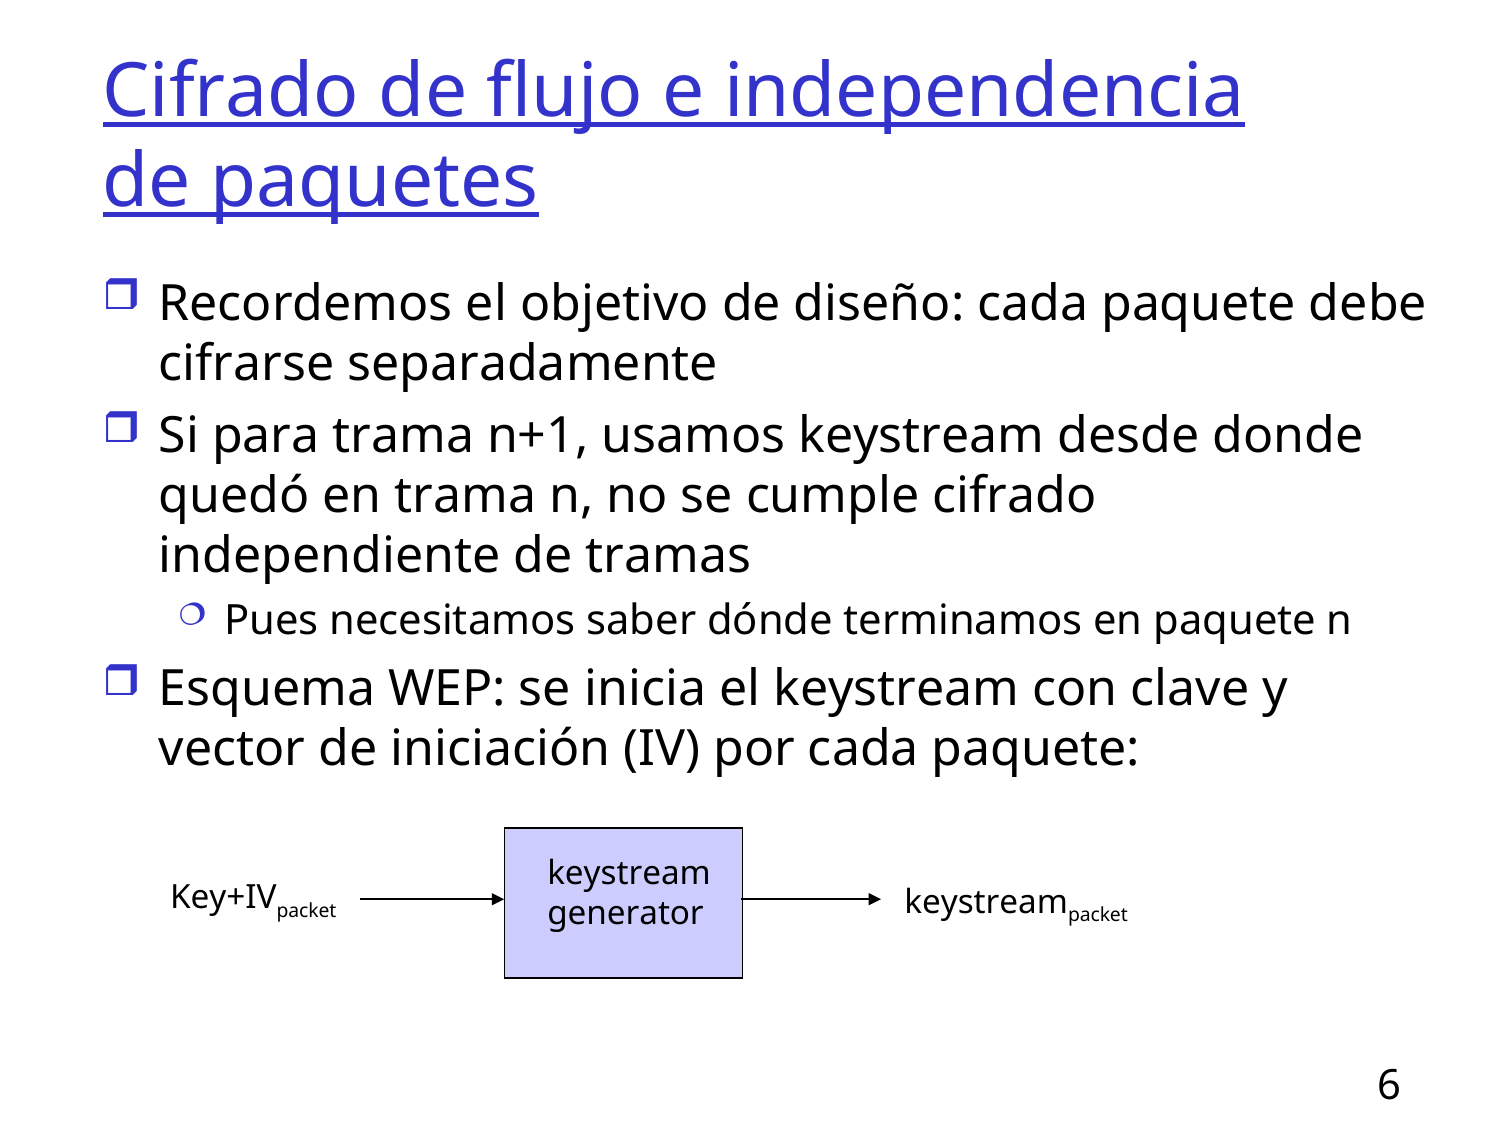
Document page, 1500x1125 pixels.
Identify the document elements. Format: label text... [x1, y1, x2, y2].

list Recordemos el objetivo de diseño: cada paquete debe cifrarse separadamente Si para trama n+1, usamos keystream desde donde quedó en trama n, no se cumple cifrado independiente de tramas Pues necesitamos saber dónde terminamos en paquete n Esquema WEP: se inicia el keystream con clave y vector de iniciación (IV) por cada paquete: [87, 262, 1453, 810]
title Cifrado de flujo e independencia de paquetes [87, 33, 1363, 229]
text_box [504, 827, 743, 978]
text_box keystream generator [532, 843, 727, 940]
text_box keystreampacket [889, 872, 1143, 934]
text_box Key+IVpacket [155, 867, 352, 929]
